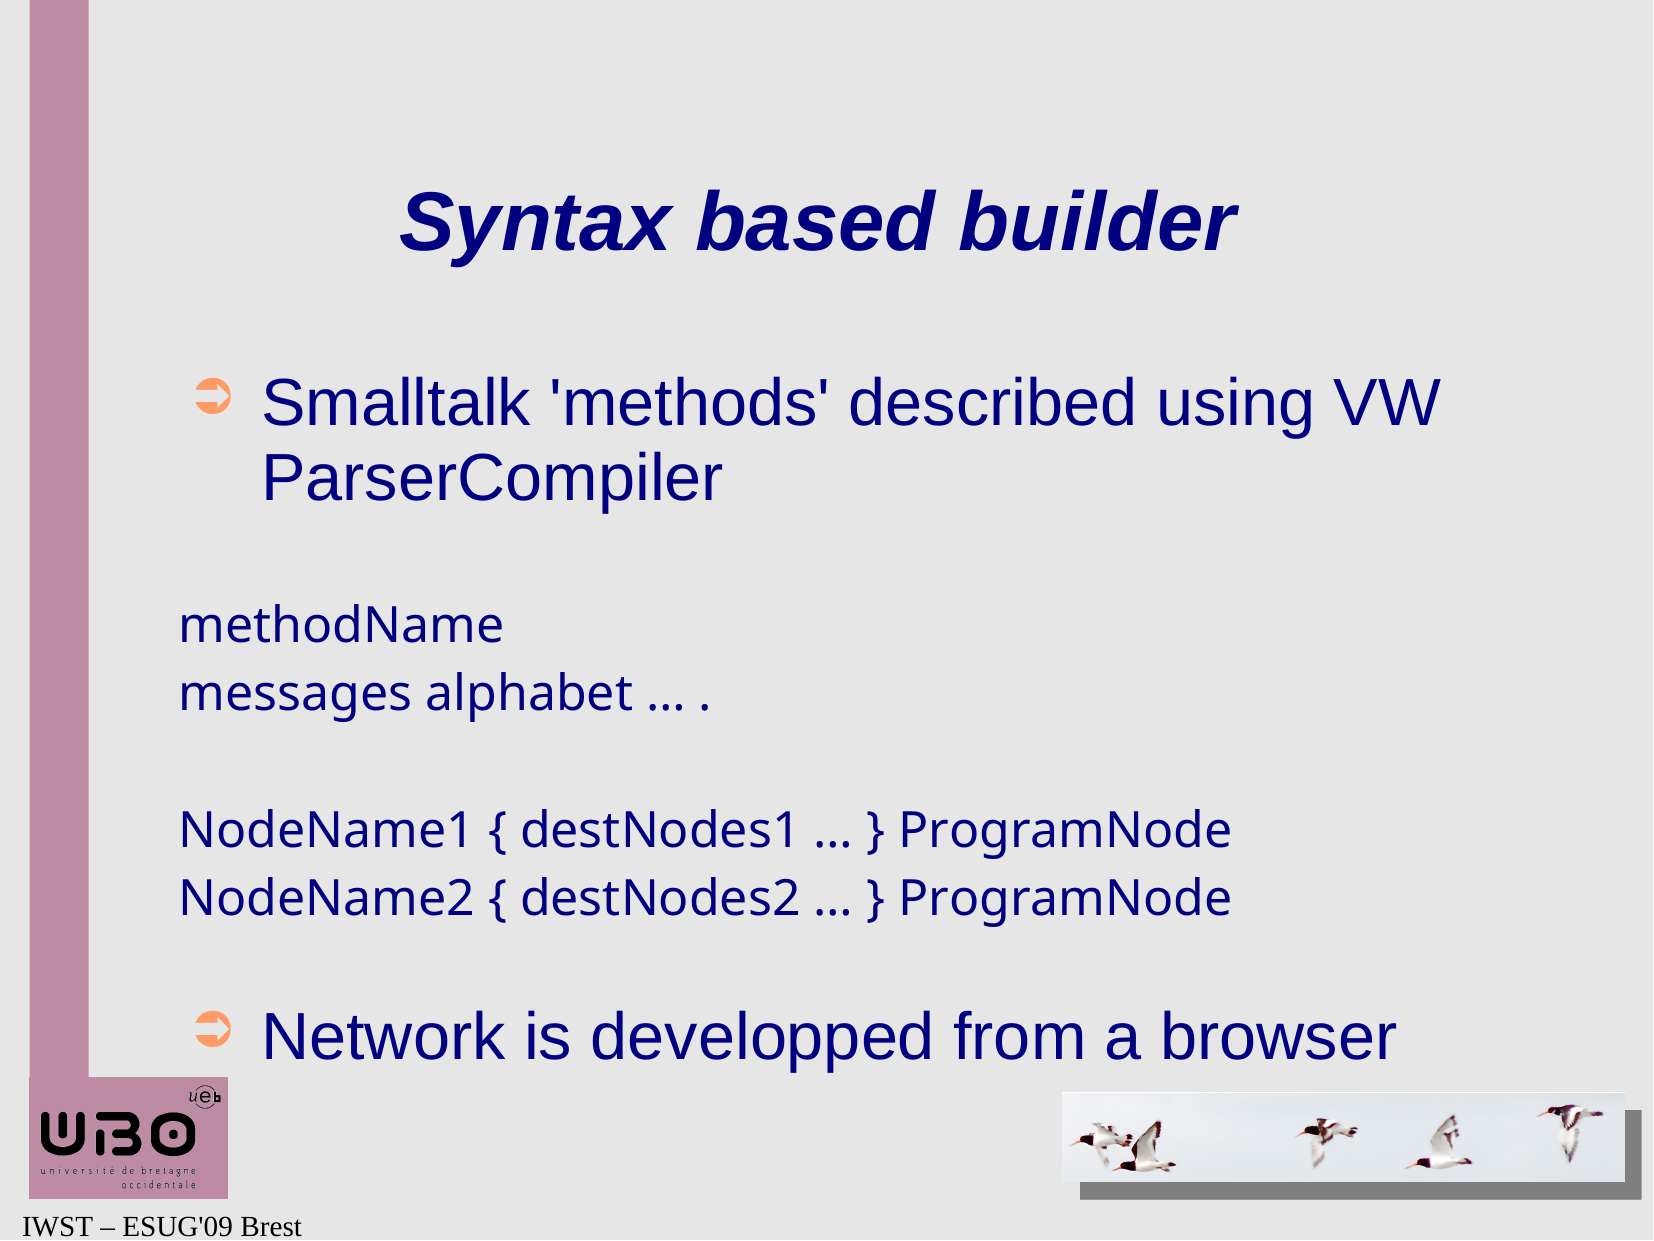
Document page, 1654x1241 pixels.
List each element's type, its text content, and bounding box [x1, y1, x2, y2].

list Smalltalk 'methods' described using VW ParserCompiler methodName messages alphabet … . NodeName1 { destNodes1 … } ProgramNode NodeName2 { destNodes2 … } ProgramNode Network is developped from a browser [178, 364, 1565, 1131]
picture [1062, 1092, 1625, 1182]
picture [29, 1077, 228, 1199]
title Syntax based builder [123, 125, 1536, 318]
